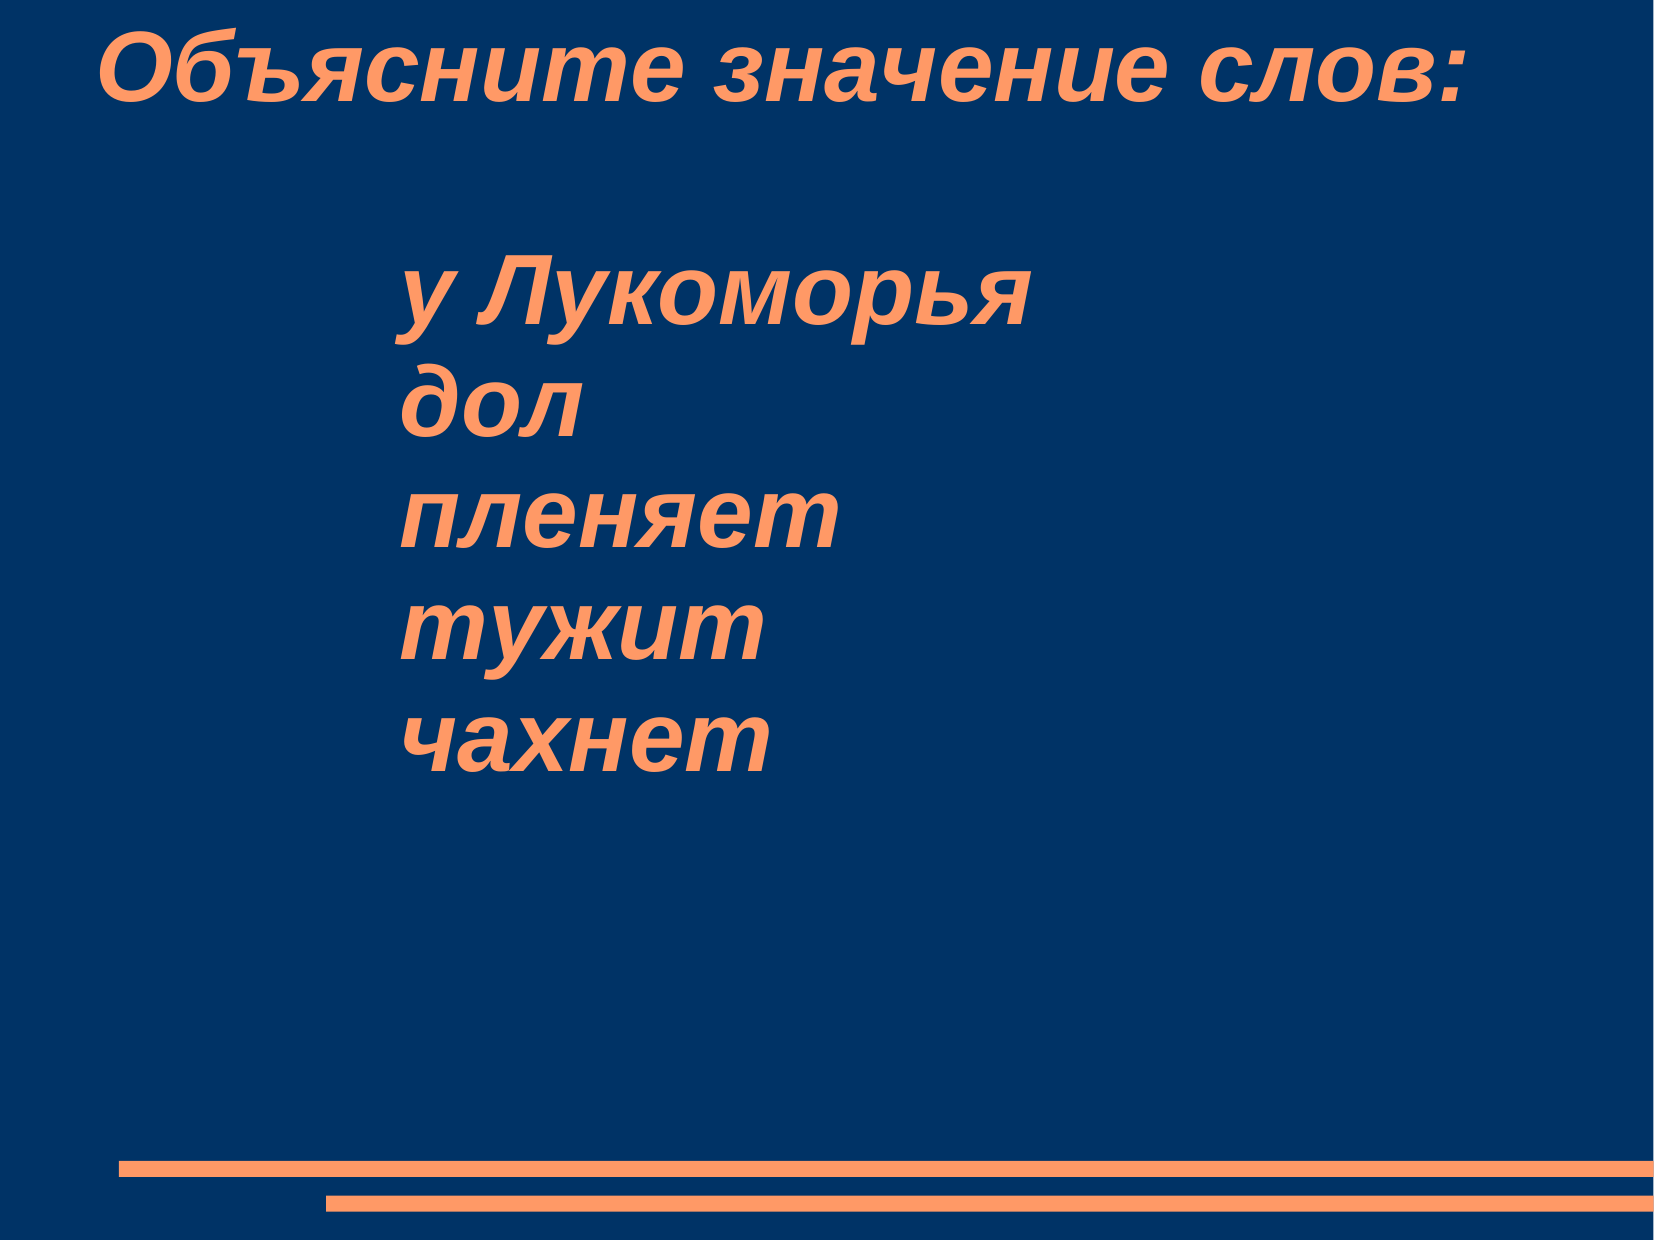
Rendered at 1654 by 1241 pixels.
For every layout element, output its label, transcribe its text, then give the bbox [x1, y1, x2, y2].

title Объясните значение слов: у Лукоморья дол пленяет тужит чахнет [11, 10, 1560, 793]
